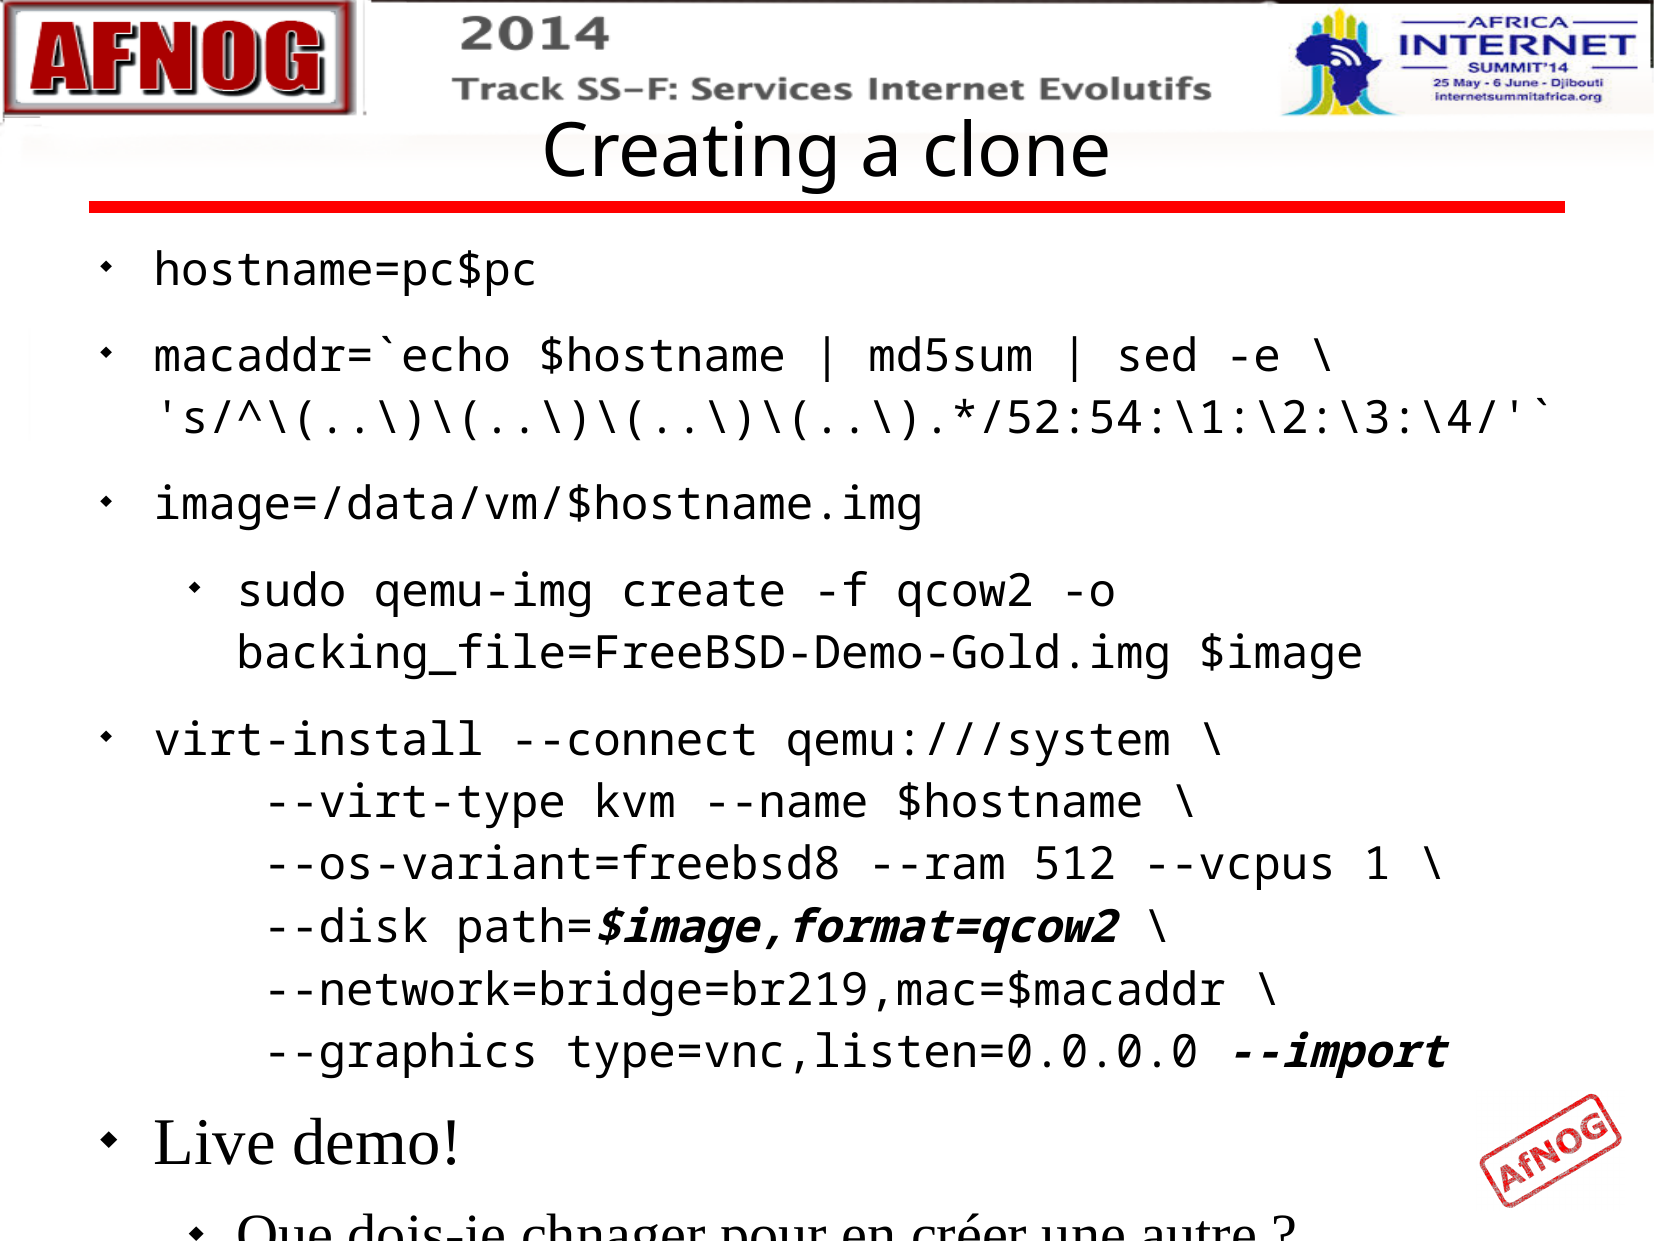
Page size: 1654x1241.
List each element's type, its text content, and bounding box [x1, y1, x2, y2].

picture [989, 1229, 1001, 1238]
picture [1080, 1230, 1091, 1241]
picture [1238, 1229, 1250, 1238]
picture [1107, 1229, 1119, 1238]
picture [244, 1218, 270, 1241]
picture [314, 1229, 326, 1238]
title Creating a clone [82, 59, 1571, 236]
picture [876, 1230, 887, 1241]
picture [667, 1229, 679, 1238]
picture [729, 1230, 742, 1241]
picture [383, 1229, 398, 1241]
picture [848, 1229, 860, 1238]
picture [555, 1230, 566, 1241]
picture [354, 1229, 367, 1241]
picture [639, 1229, 651, 1241]
picture [756, 1229, 771, 1241]
picture [585, 1230, 596, 1241]
picture [0, 0, 1654, 1241]
picture [487, 1229, 499, 1238]
picture [963, 1229, 975, 1238]
list hostname=pc$pc macaddr=`echo $hostname | md5sum | sed -e \ 's/^\(..\)\(..\)\(..\)\(..\).*/52:54:\1:\2:\3:\4/'` image=/data/vm/$hostname.img sudo qemu-img create -f qcow2 -o backing_file=FreeBSD-Demo-Gold.img $image virt-install --connect qemu:///system \ --virt-type kvm --name $hostname \ --os-variant=freebsd8 --ram 512 --vcpus 1 \ --disk path=$image,format=qcow2 \ --network=bridge=br219,mac=$macaddr \ --graphics type=vnc,listen=0.0.0.0 --import Live demo! Que dois-je chnager pour en créer une autre ? [82, 236, 1571, 1152]
